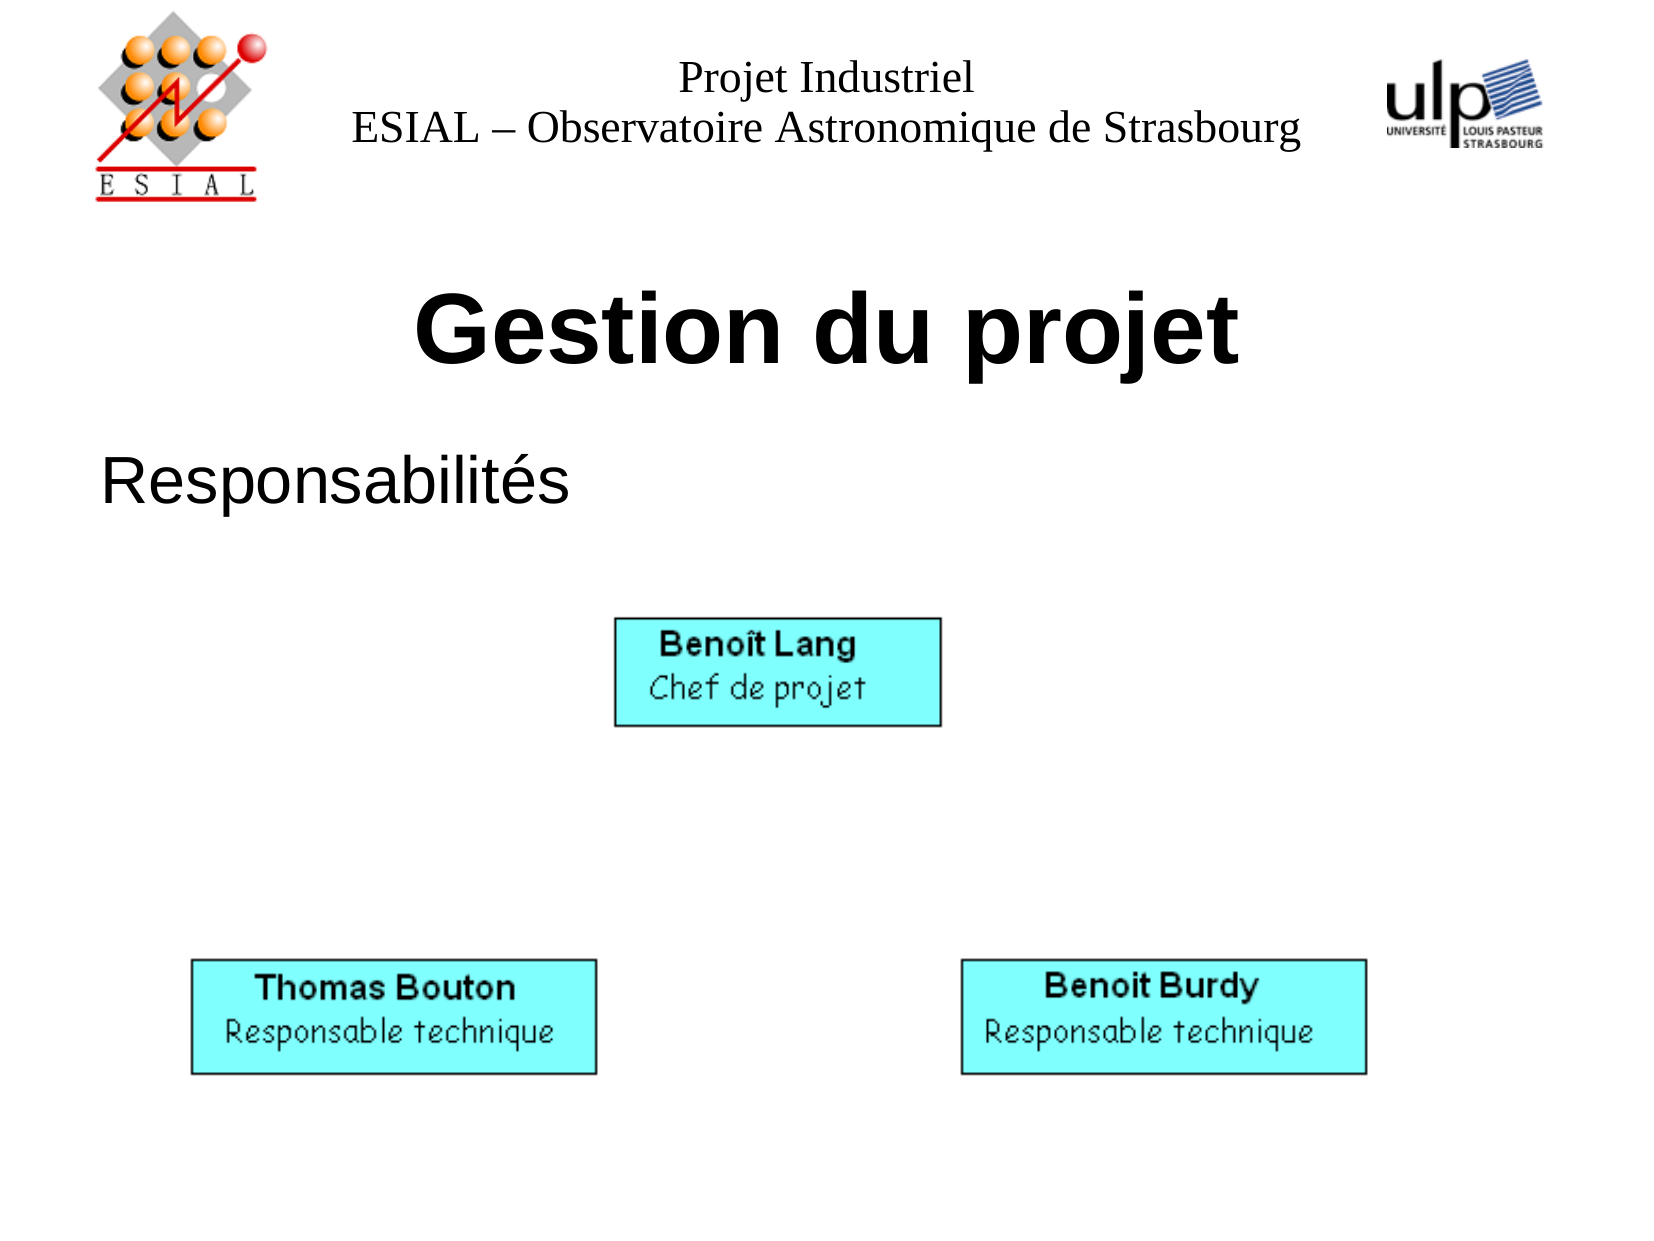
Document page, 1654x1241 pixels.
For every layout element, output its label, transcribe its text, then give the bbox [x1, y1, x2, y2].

text_box Gestion du projet [265, 265, 1388, 414]
picture [88, 6, 273, 49]
title Projet Industriel ESIAL – Observatoire Astronomique de Strasbourg [82, 49, 1571, 257]
list Responsabilités [82, 442, 1571, 1094]
picture [183, 561, 1420, 1123]
